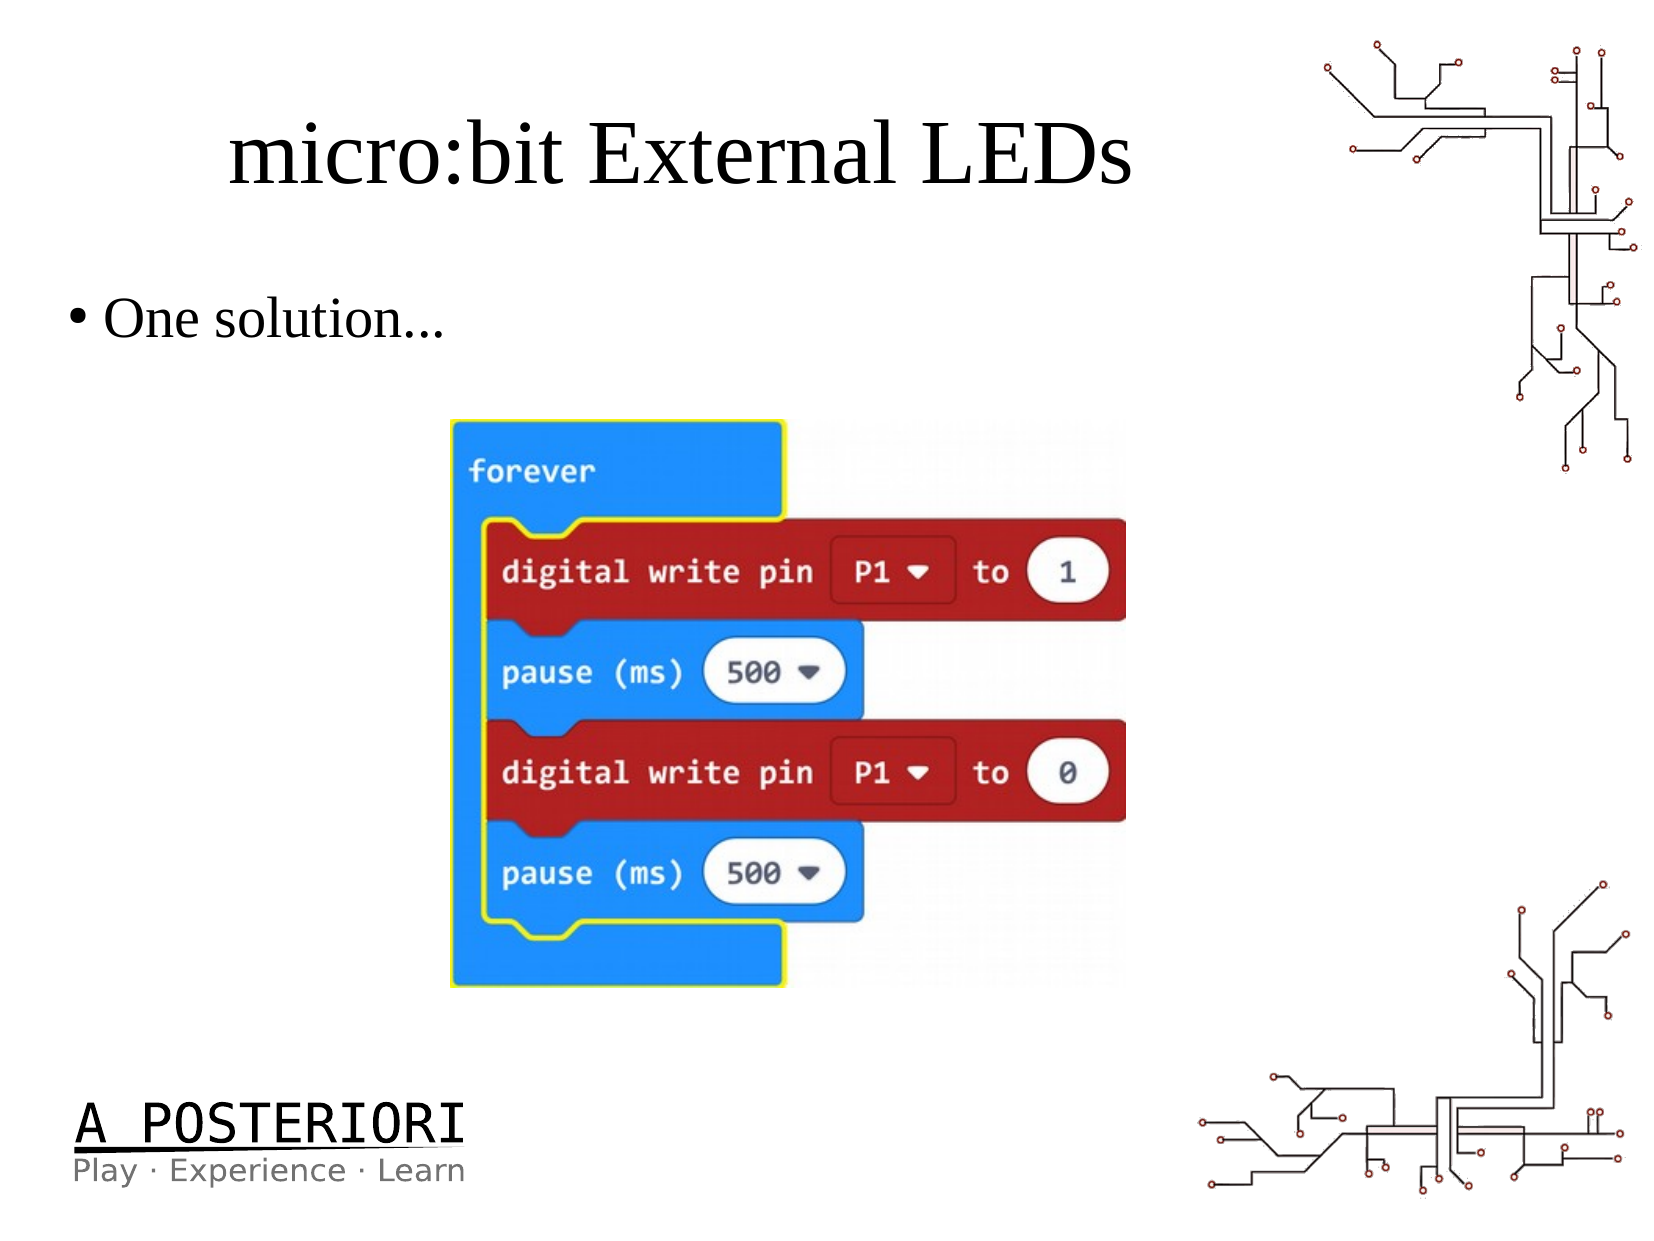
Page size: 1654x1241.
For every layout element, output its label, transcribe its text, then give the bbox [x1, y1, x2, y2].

title micro:bit External LEDs [70, 49, 1294, 257]
subtitle One solution... [67, 285, 1501, 1051]
picture [1175, 862, 1636, 1201]
picture [73, 1101, 466, 1189]
picture [1305, 35, 1643, 496]
picture [450, 419, 1126, 988]
